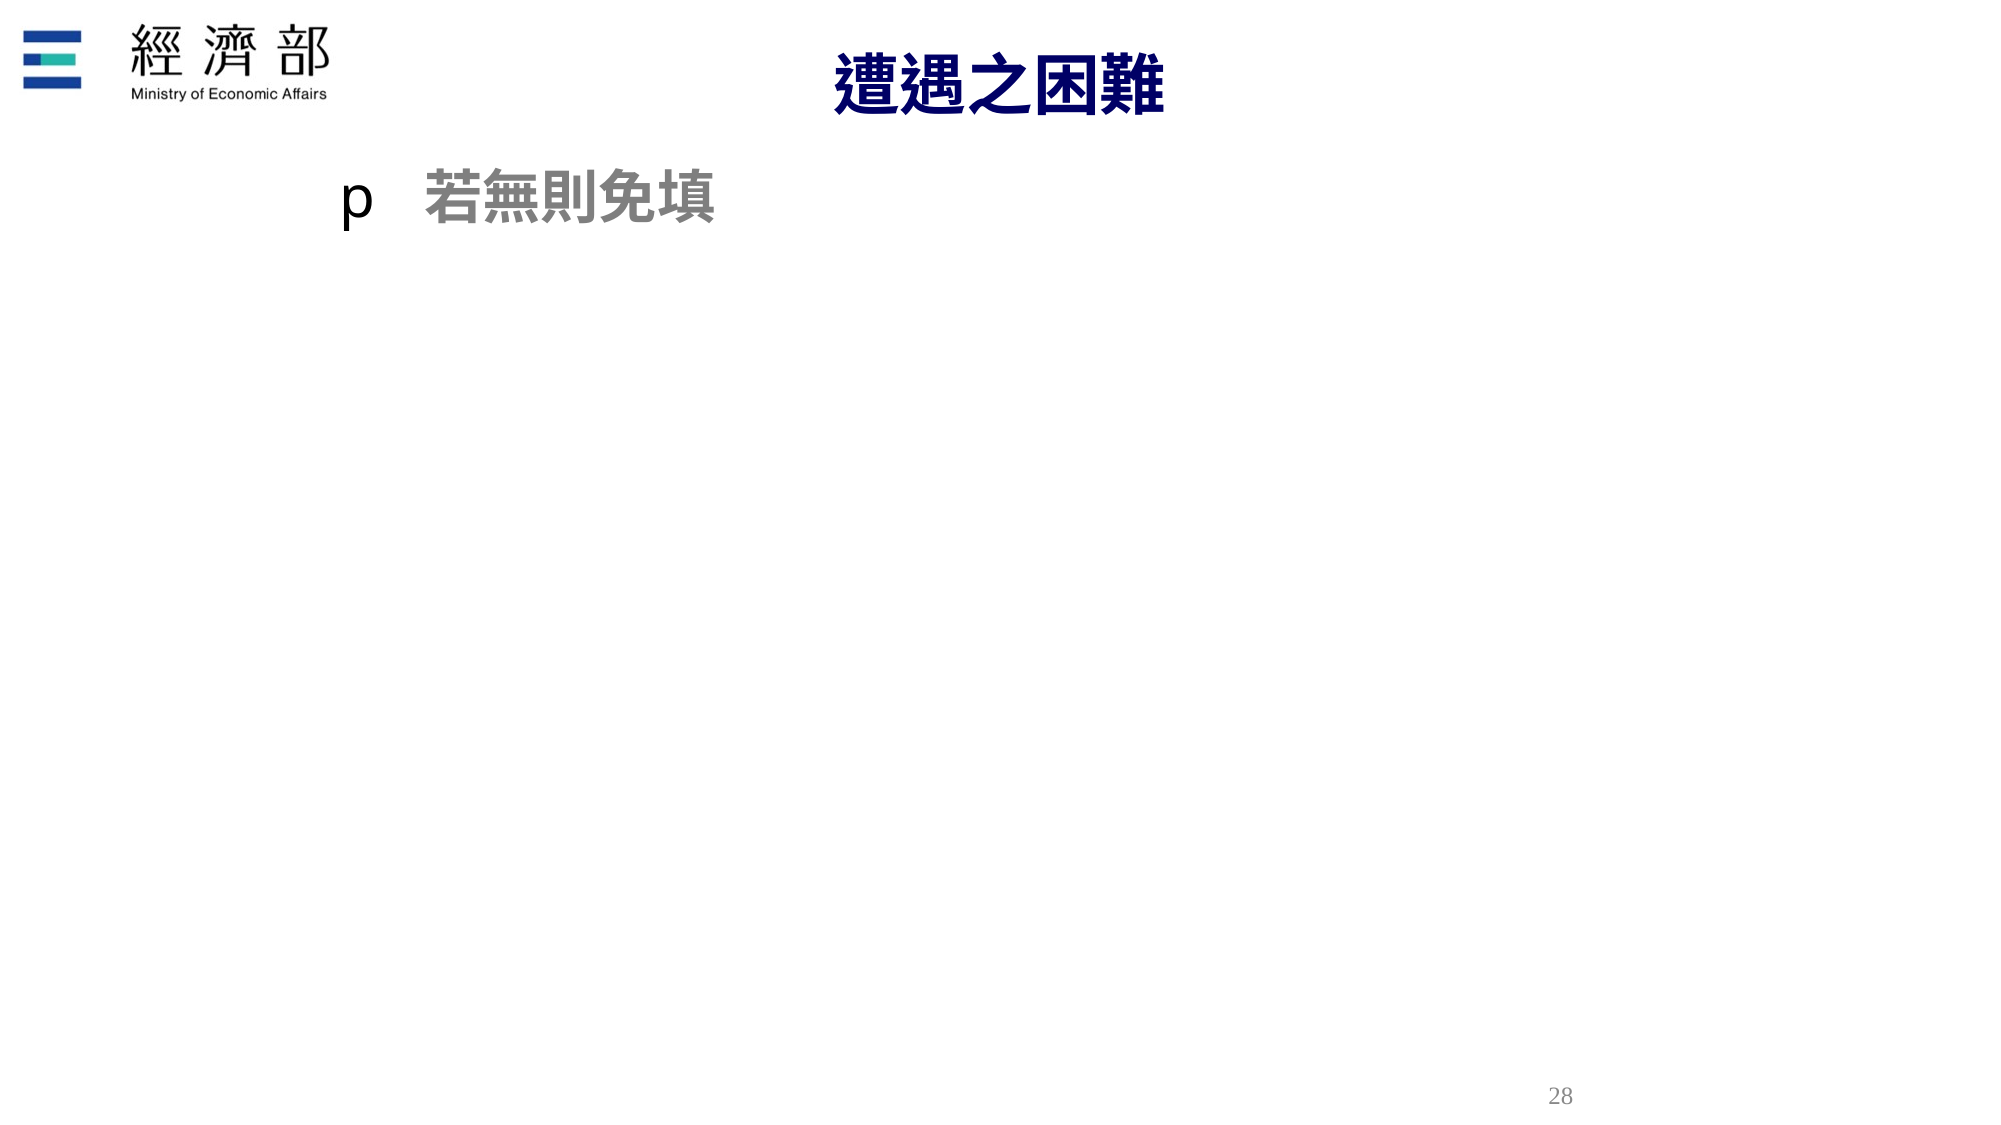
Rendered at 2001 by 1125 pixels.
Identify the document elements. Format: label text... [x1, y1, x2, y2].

text_box 27 [1533, 1065, 2000, 1125]
title 遭遇之困難 [99, 23, 1900, 143]
list 若無則免填 [324, 152, 1675, 1055]
